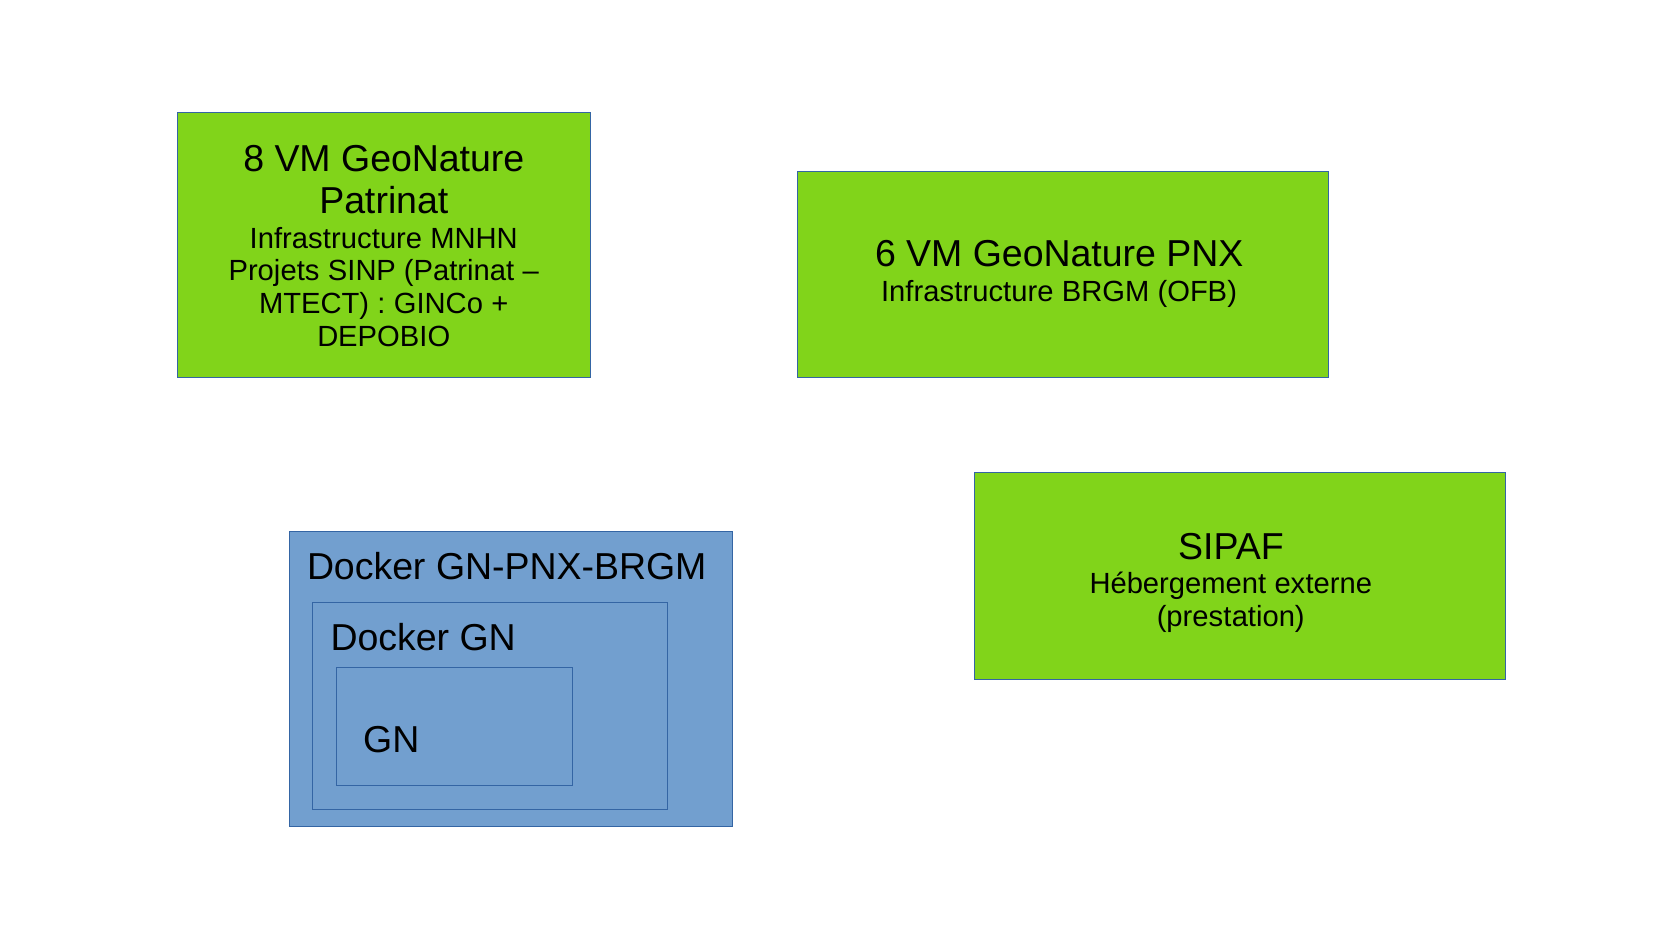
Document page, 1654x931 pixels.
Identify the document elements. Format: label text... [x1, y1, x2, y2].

text_box [974, 472, 1506, 680]
text_box GN [348, 710, 435, 768]
text_box Docker GN-PNX-BRGM [292, 538, 722, 595]
text_box Docker GN [315, 609, 531, 666]
text_box SIPAF Hébergement externe (prestation) [1074, 518, 1502, 650]
text_box [797, 171, 1329, 378]
text_box [289, 531, 733, 827]
text_box 8 VM GeoNature Patrinat Infrastructure MNHN Projets SINP (Patrinat – MTECT) : GINCo + DEPOBIO [177, 112, 591, 378]
text_box 6 VM GeoNature PNX Infrastructure BRGM (OFB) [860, 225, 1288, 357]
